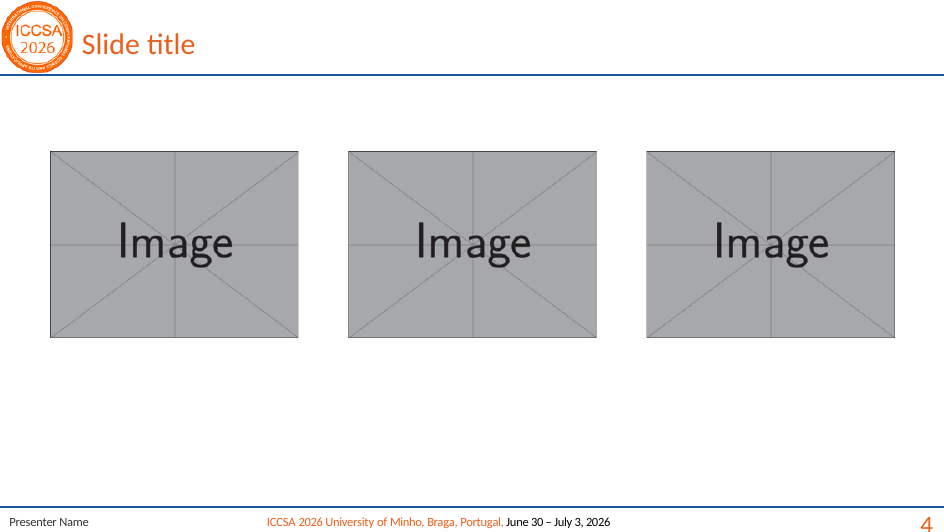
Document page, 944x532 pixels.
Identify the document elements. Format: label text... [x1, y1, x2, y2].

text_box [0, 1, 944, 84]
text_box ICCSA 2026 University of Minho, Braga, Portugal, June 30 – July 3, 2026 [266, 511, 687, 528]
text_box Presenter Name [9, 511, 235, 528]
text_box [348, 151, 597, 339]
text_box [50, 151, 299, 339]
text_box Slide title [81, 19, 216, 59]
text_box 4 [920, 503, 935, 532]
text_box [646, 151, 895, 339]
text_box [0, 498, 944, 516]
